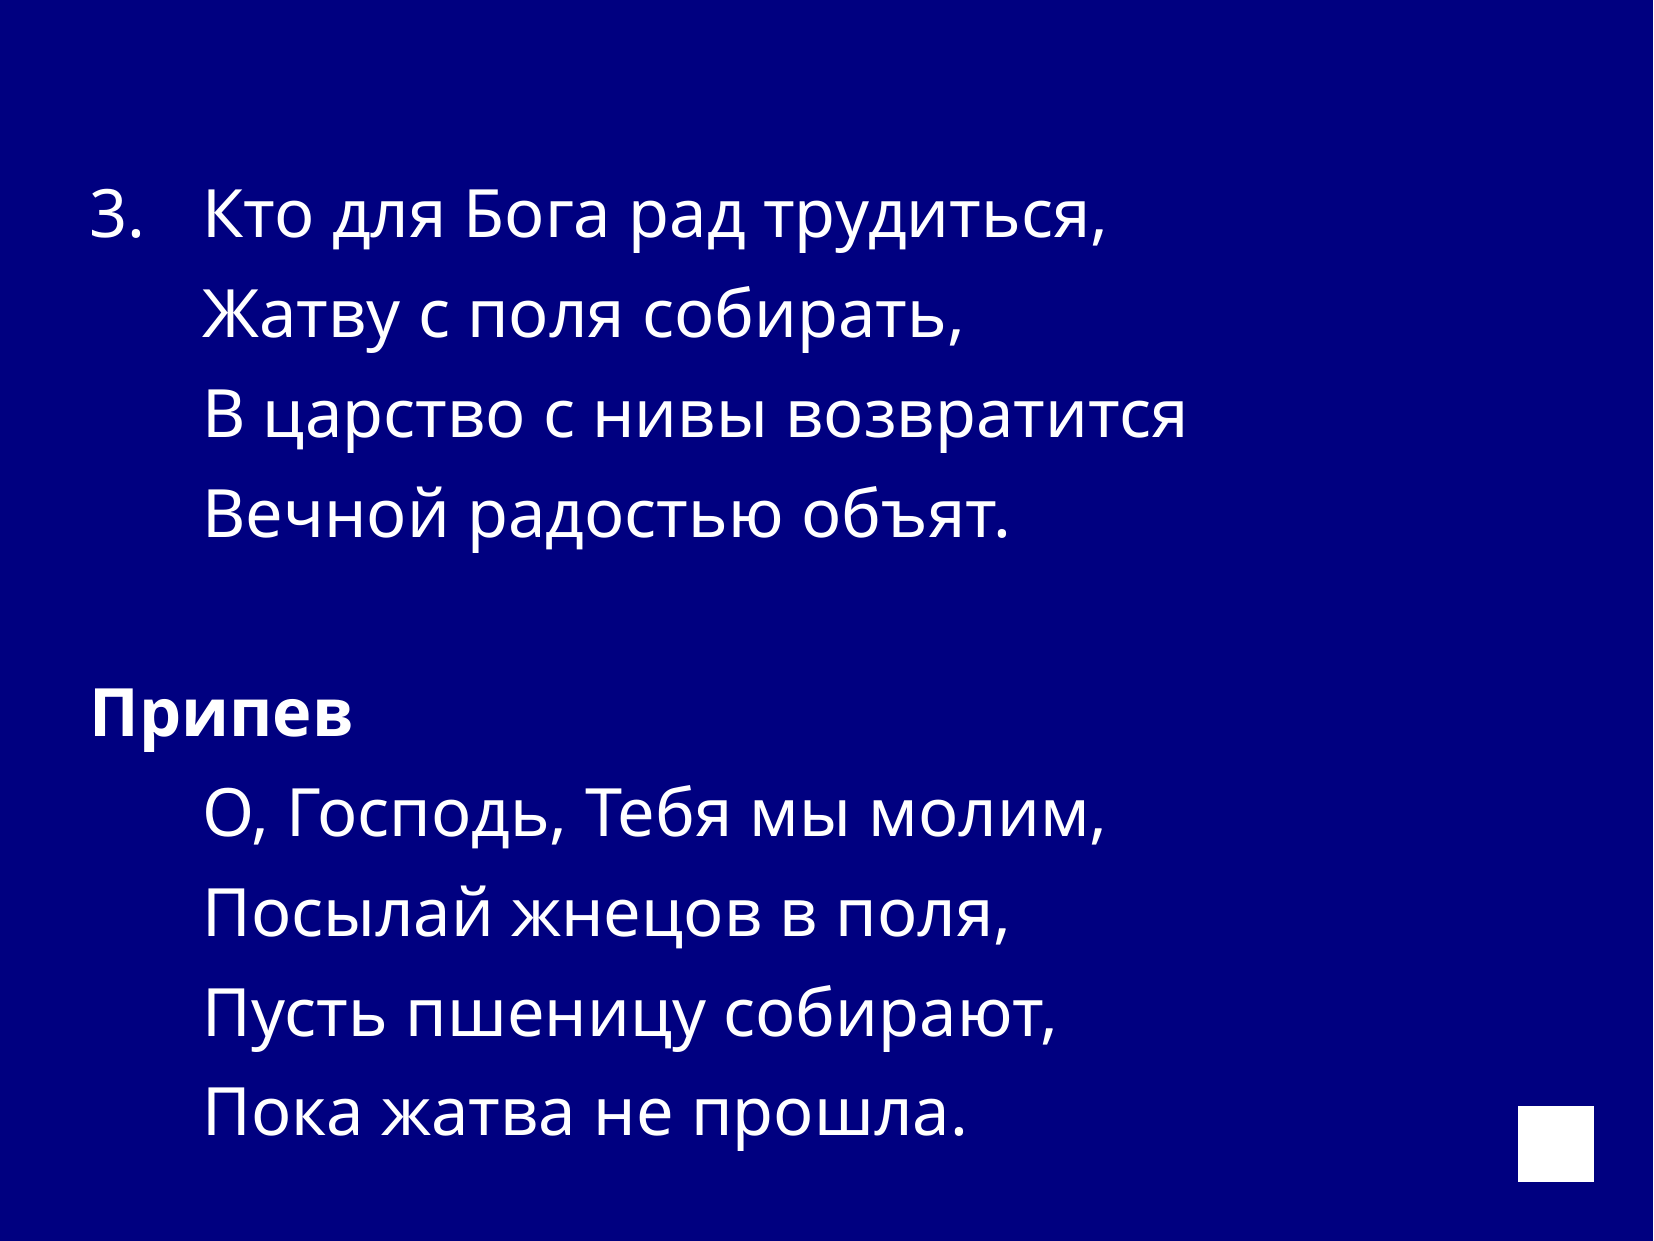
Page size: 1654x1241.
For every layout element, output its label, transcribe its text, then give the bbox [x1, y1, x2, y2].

text_box 3. Кто для Бога рад трудиться, Жатву с поля собирать, В царство с нивы возвратится Вечной радостью объят. Припев О, Господь, Тебя мы молим, Посылай жнецов в поля, Пусть пшеницу собирают, Пока жатва не прошла. [75, 150, 1576, 1163]
text_box [1518, 1106, 1594, 1182]
